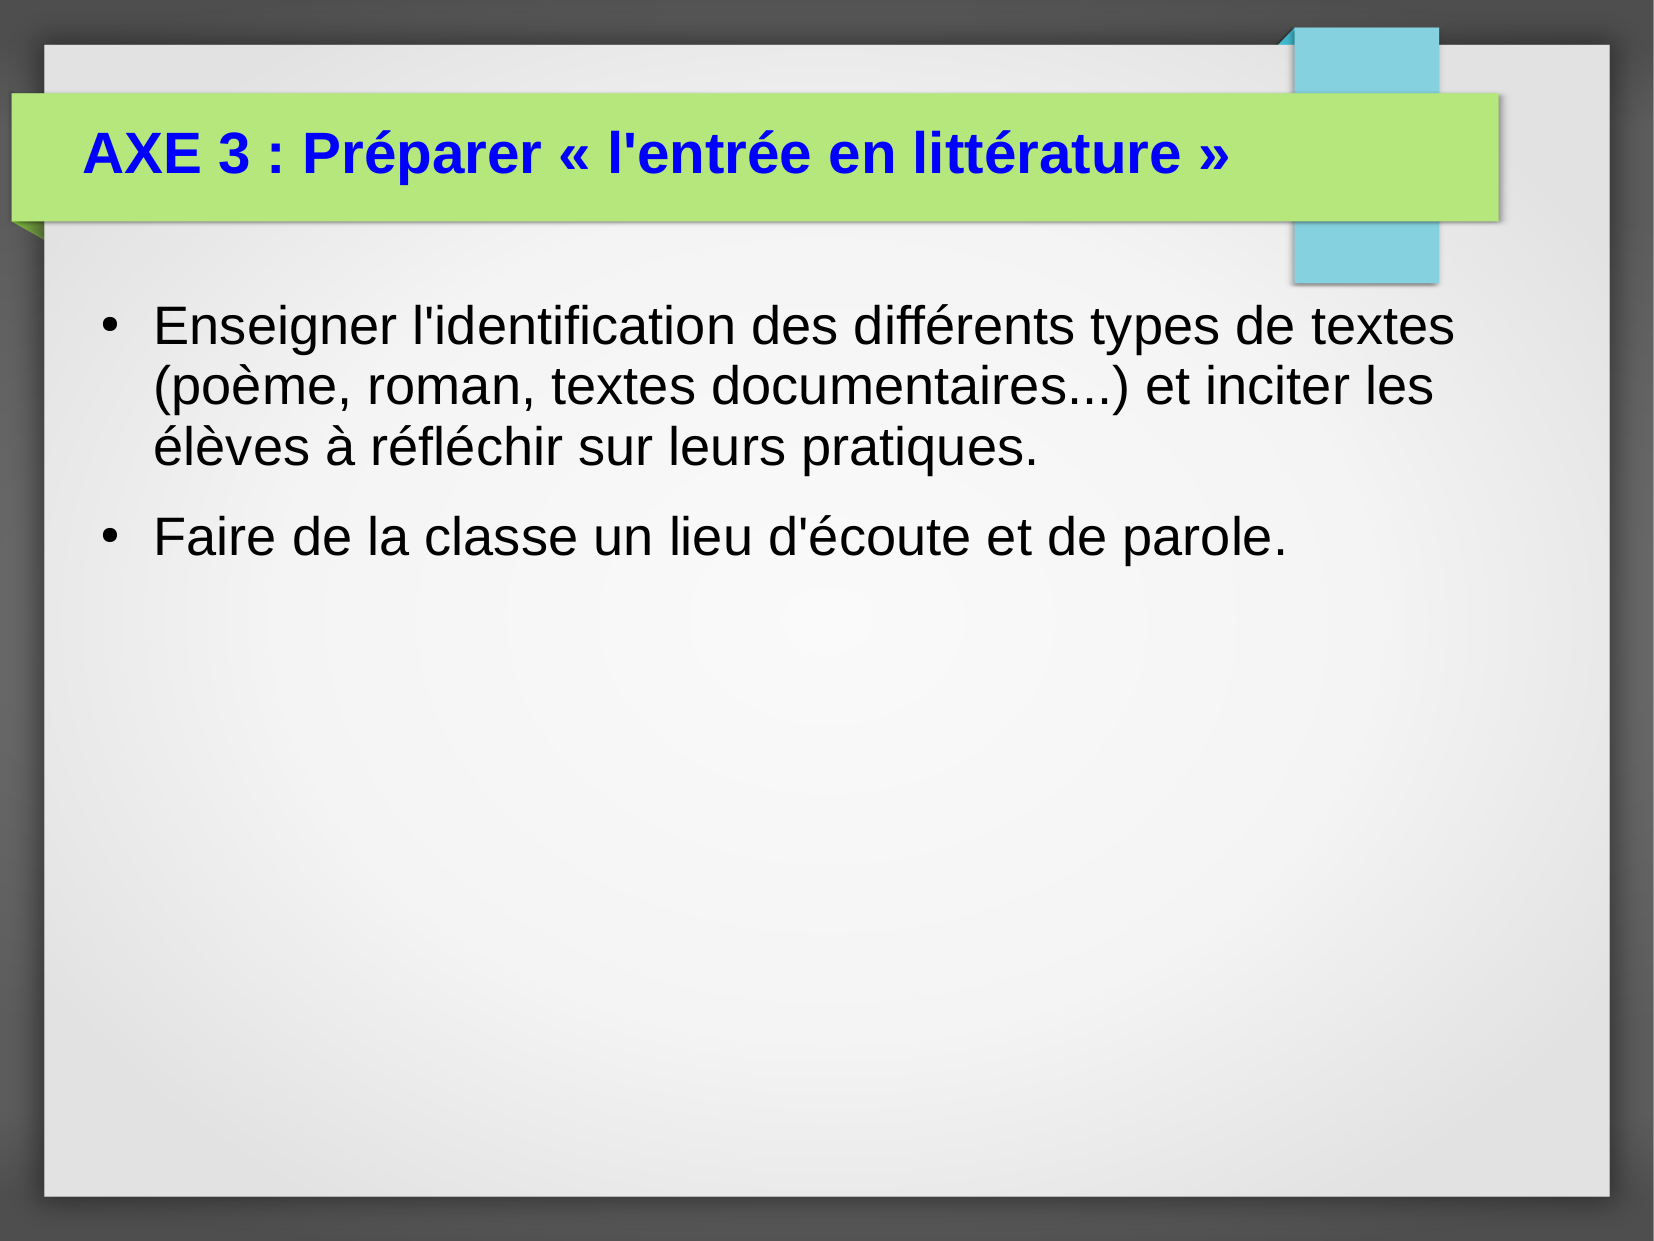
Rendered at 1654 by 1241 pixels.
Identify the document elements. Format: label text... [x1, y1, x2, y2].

picture [0, 0, 1654, 1241]
list Enseigner l'identification des différents types de textes (poème, roman, textes documentaires...) et inciter les élèves à réfléchir sur leurs pratiques. Faire de la classe un lieu d'écoute et de parole. [82, 295, 1571, 1015]
title AXE 3 : Préparer « l'entrée en littérature » [82, 94, 1264, 213]
